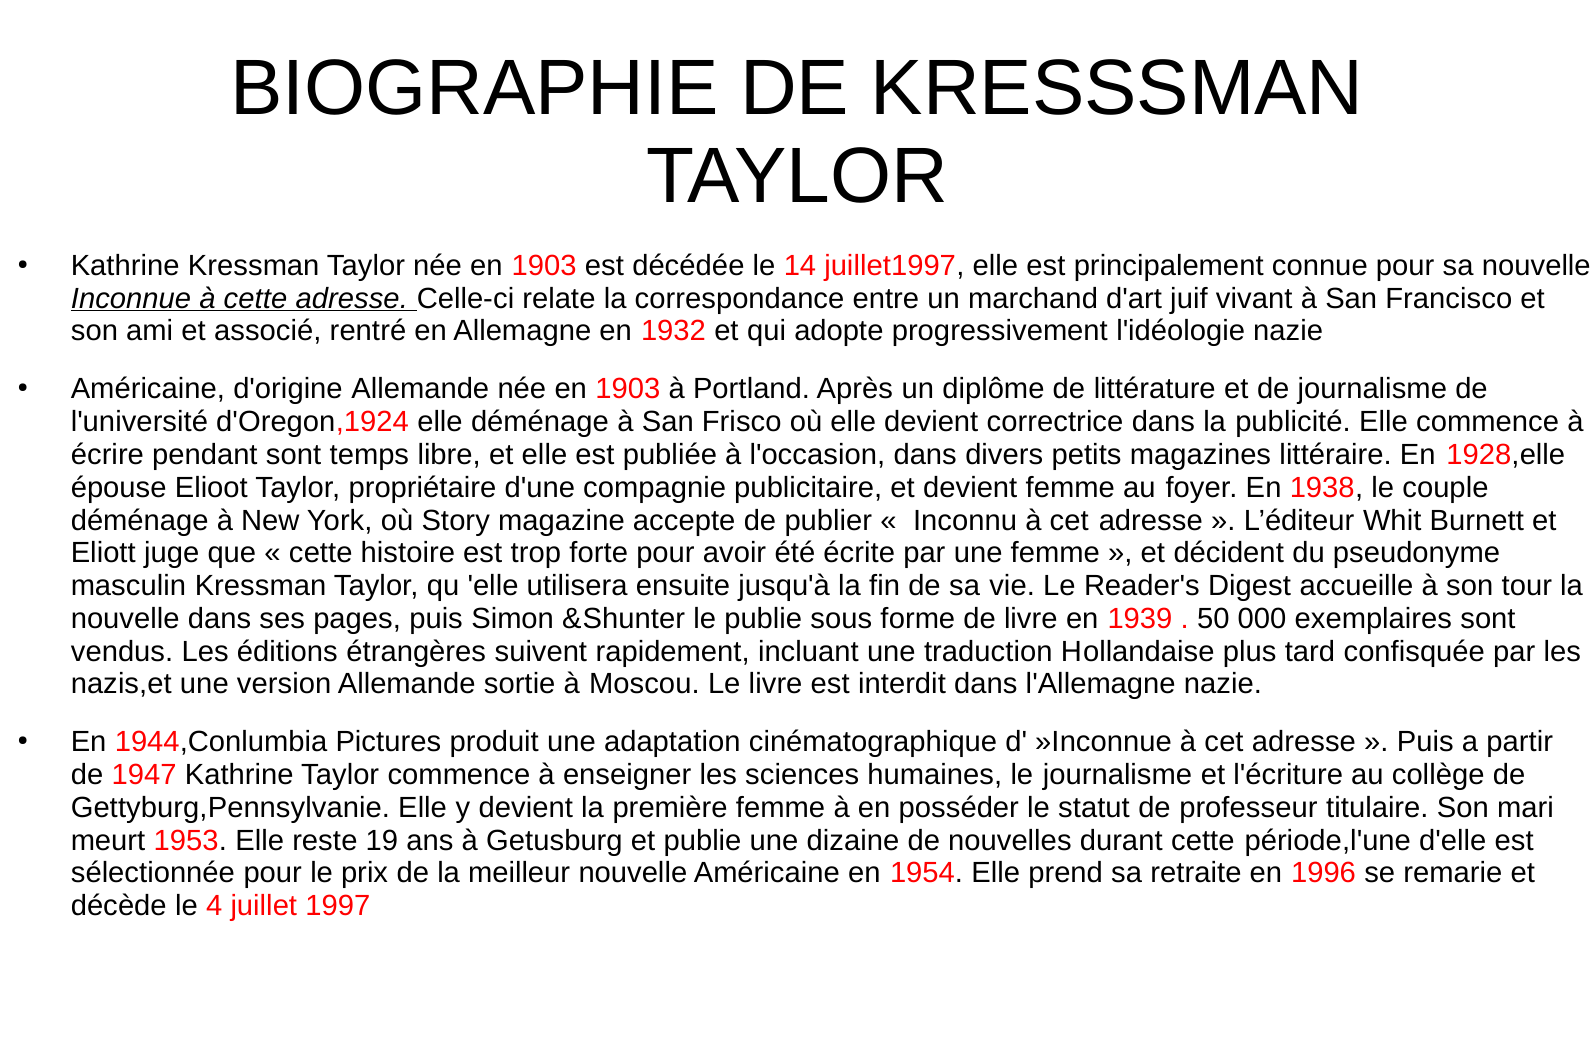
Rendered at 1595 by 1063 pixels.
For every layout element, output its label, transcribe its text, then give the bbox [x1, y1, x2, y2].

list Kathrine Kressman Taylor née en 1903 est décédée le 14 juillet1997, elle est principalement connue pour sa nouvelle Inconnue à cette adresse. Celle-ci relate la correspondance entre un marchand d'art juif vivant à San Francisco et son ami et associé, rentré en Allemagne en 1932 et qui adopte progressivement l'idéologie nazie Américaine, d'origine Allemande née en 1903 à Portland. Après un diplôme de littérature et de journalisme de l'université d'Oregon,1924 elle déménage à San Frisco où elle devient correctrice dans la publicité. Elle commence à écrire pendant sont temps libre, et elle est publiée à l'occasion, dans divers petits magazines littéraire. En 1928,elle épouse Elioot Taylor, propriétaire d'une compagnie publicitaire, et devient femme au foyer. En 1938, le couple déménage à New York, où Story magazine accepte de publier « Inconnu à cet adresse ». L’éditeur Whit Burnett et Eliott juge que « cette histoire est trop forte pour avoir été écrite par une femme », et décident du pseudonyme masculin Kressman Taylor, qu 'elle utilisera ensuite jusqu'à la fin de sa vie. Le Reader's Digest accueille à son tour la nouvelle dans ses pages, puis Simon &Shunter le publie sous forme de livre en 1939 . 50 000 exemplaires sont vendus. Les éditions étrangères suivent rapidement, incluant une traduction Hollandaise plus tard confisquée par les nazis,et une version Allemande sortie à Moscou. Le livre est interdit dans l'Allemagne nazie. En 1944,Conlumbia Pictures produit une adaptation cinématographique d' »Inconnue à cet adresse ». Puis a partir de 1947 Kathrine Taylor commence à enseigner les sciences humaines, le journalisme et l'écriture au collège de Gettyburg,Pennsylvanie. Elle y devient la première femme à en posséder le statut de professeur titulaire. Son mari meurt 1953. Elle reste 19 ans à Getusburg et publie une dizaine de nouvelles durant cette période,l'une d'elle est sélectionnée pour le prix de la meilleur nouvelle Américaine en 1954. Elle prend sa retraite en 1996 se remarie et décède le 4 juillet 1997 [0, 248, 1595, 1034]
title BIOGRAPHIE DE KRESSSMAN TAYLOR [79, 42, 1515, 220]
